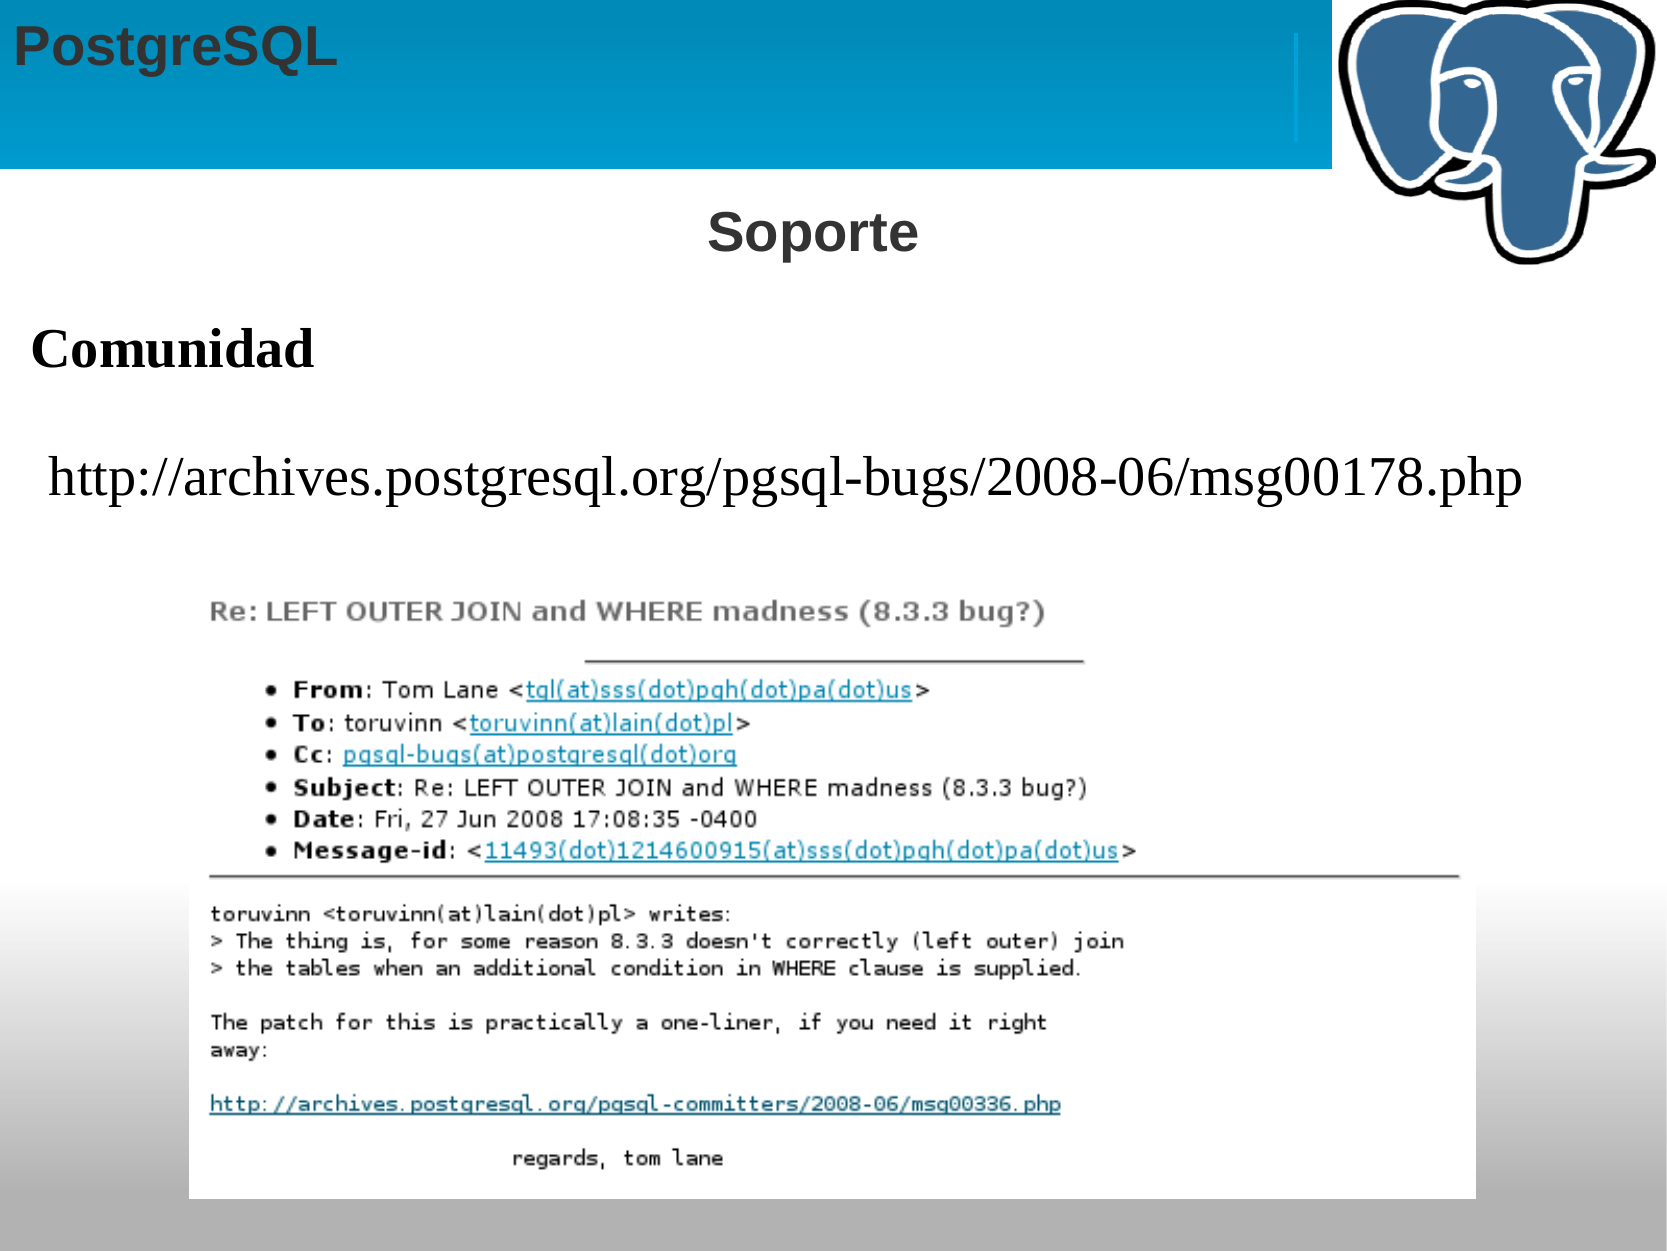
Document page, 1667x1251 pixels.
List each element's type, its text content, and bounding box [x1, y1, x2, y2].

text_box PostgreSQL [13, 14, 1265, 79]
picture [0, 0, 1667, 1251]
text_box Comunidad http://archives.postgresql.org/pgsql-bugs/2008-06/msg00178.php [30, 316, 1613, 637]
text_box Soporte [13, 200, 1337, 265]
